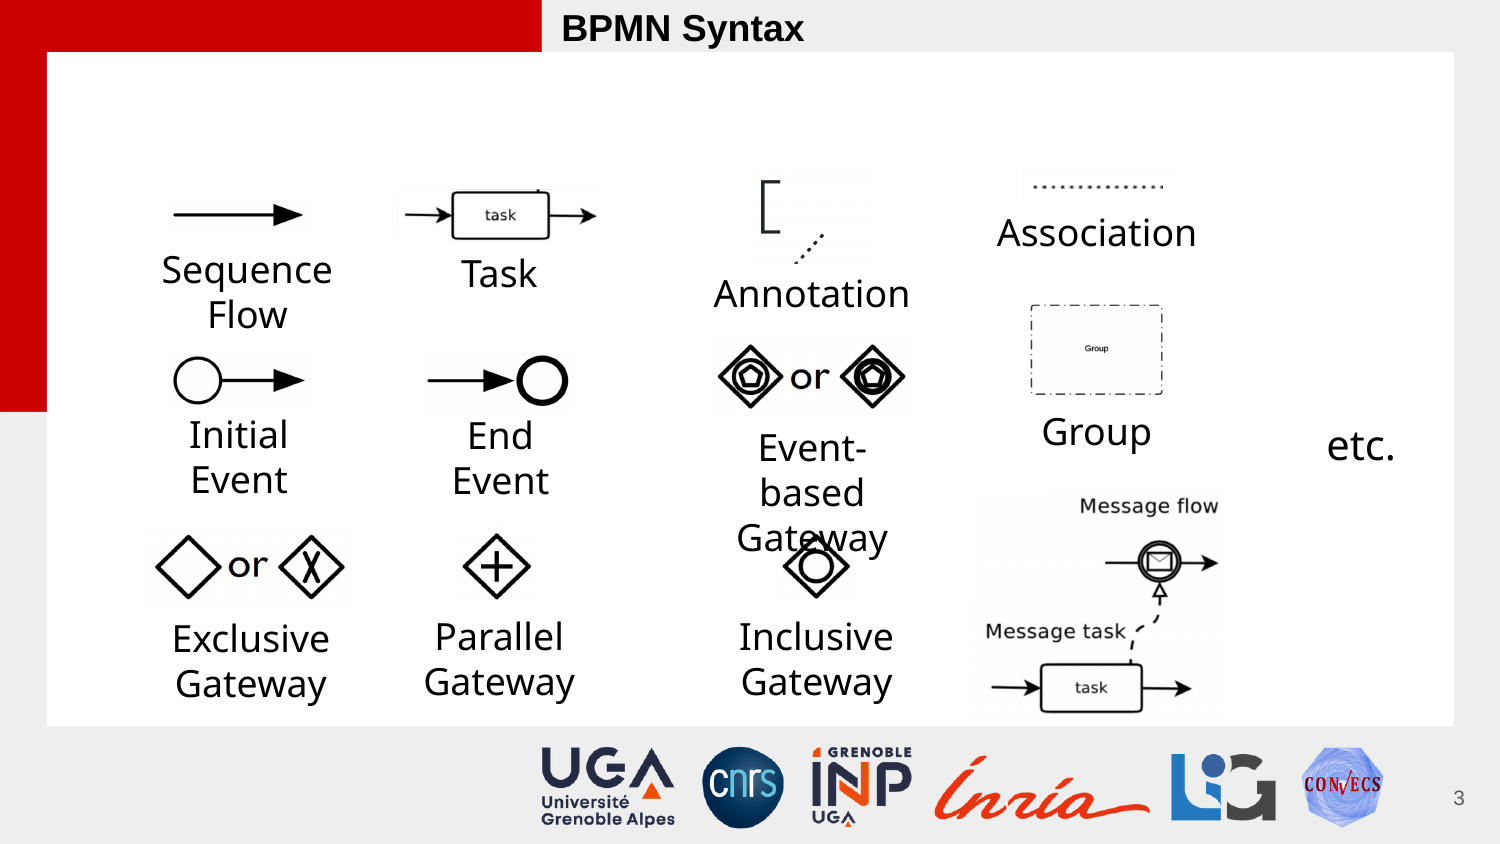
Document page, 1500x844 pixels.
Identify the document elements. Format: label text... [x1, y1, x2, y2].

text_box Inclusive Gateway [707, 598, 926, 719]
picture [0, 0, 1500, 844]
slide_number <numéro> [1389, 764, 1480, 830]
text_box Parallel Gateway [390, 598, 609, 719]
text_box Sequence Flow [145, 231, 350, 352]
text_box End Event [426, 397, 575, 518]
text_box Initial Event [165, 396, 313, 517]
text_box etc. [1311, 404, 1423, 456]
text_box Event-based Gateway [695, 408, 930, 574]
text_box etc. [1332, 440, 1344, 447]
text_box Group [1022, 393, 1171, 469]
text_box Exclusive Gateway [141, 599, 361, 720]
text_box Task [425, 234, 574, 311]
text_box Annotation [693, 254, 932, 330]
text_box Association [975, 194, 1219, 270]
text_box BPMN Syntax [546, 0, 1441, 55]
